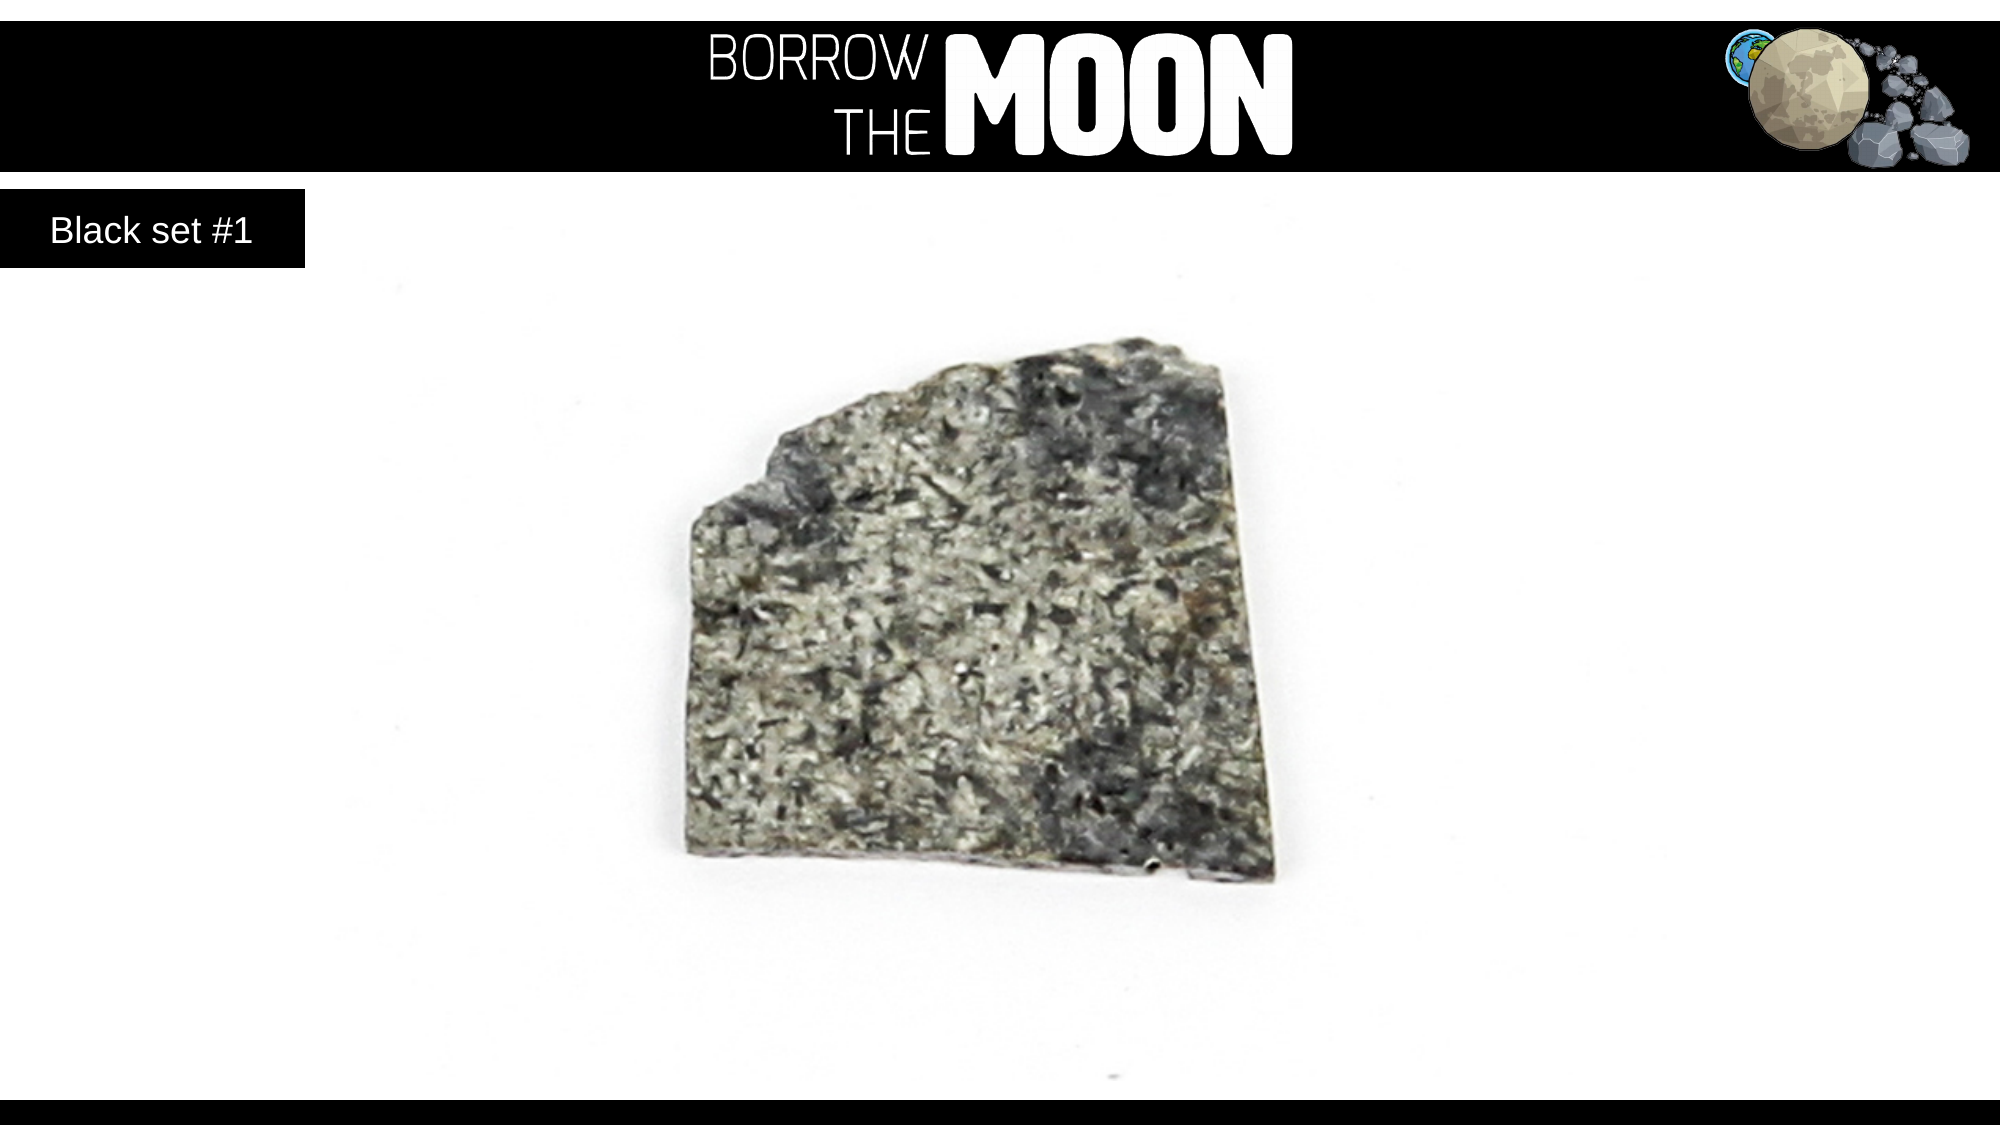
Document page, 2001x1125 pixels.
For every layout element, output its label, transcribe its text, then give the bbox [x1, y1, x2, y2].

text_box Black set #1 [0, 189, 305, 268]
picture [333, 192, 1667, 1081]
